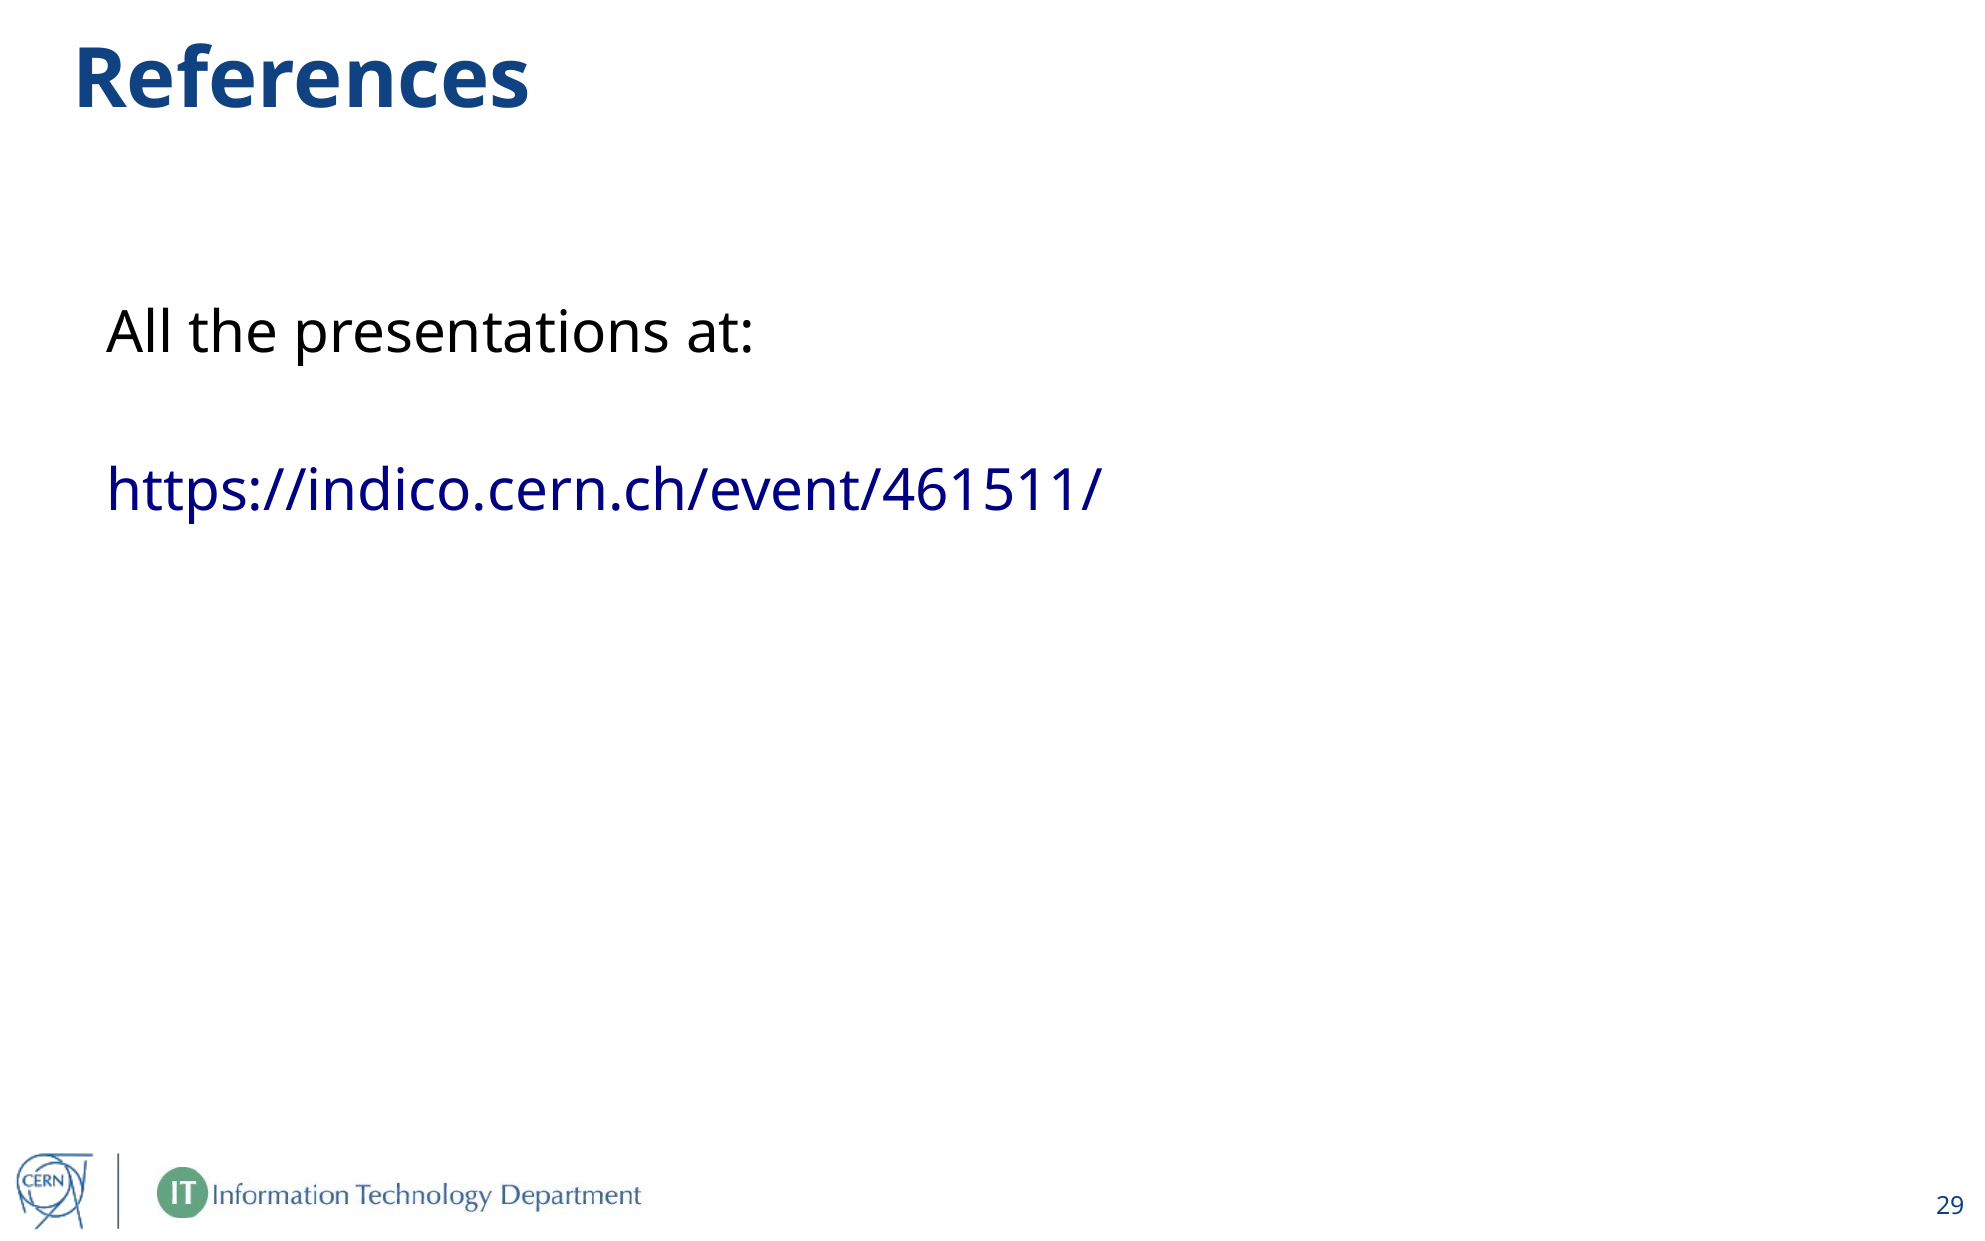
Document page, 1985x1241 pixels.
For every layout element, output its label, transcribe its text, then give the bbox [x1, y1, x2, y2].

picture [38, 1207, 55, 1215]
picture [51, 1200, 64, 1215]
picture [16, 1188, 64, 1236]
picture [19, 1188, 64, 1207]
text_box All the presentations at: https://indico.cern.ch/event/461511/ [91, 203, 1921, 1241]
title References [72, 0, 1834, 166]
